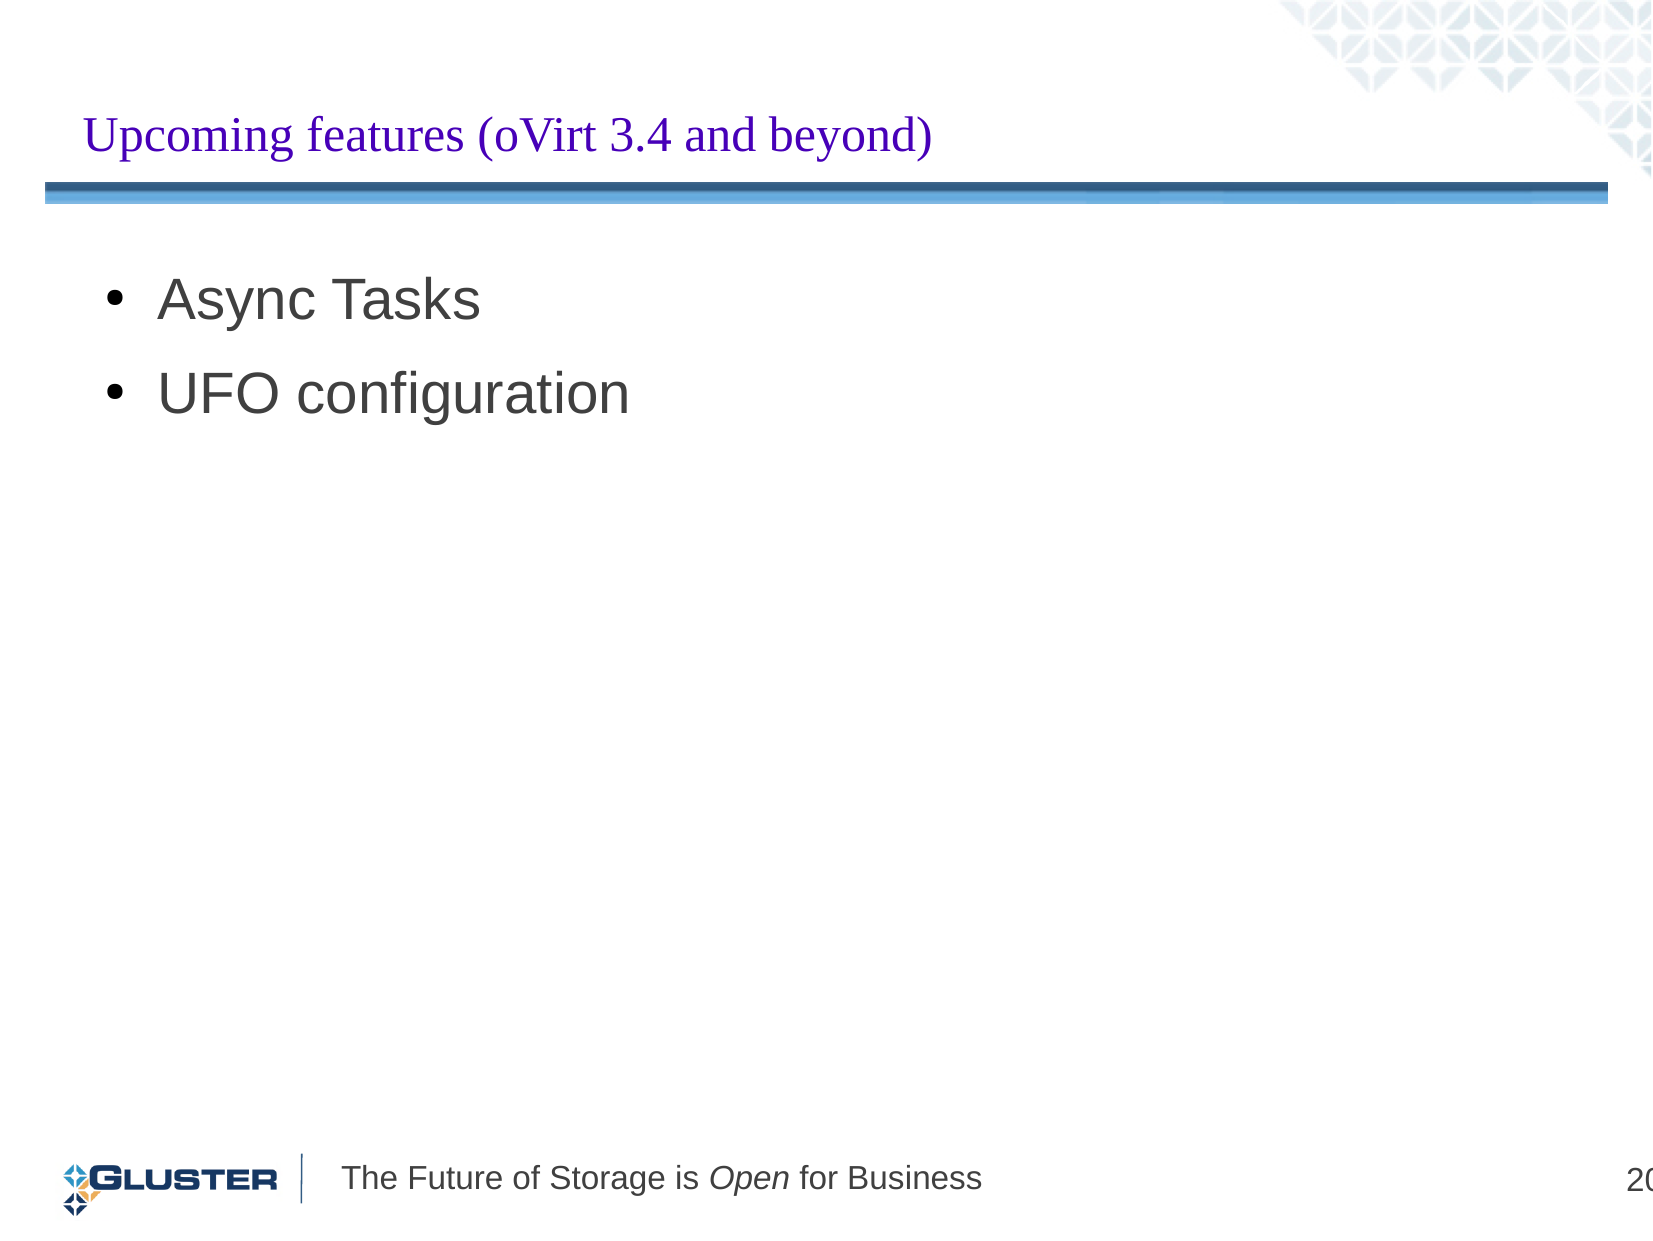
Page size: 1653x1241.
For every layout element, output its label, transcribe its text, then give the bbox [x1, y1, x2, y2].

picture [45, 182, 79, 204]
title Upcoming features (3.2 and beyond) [79, 48, 1300, 237]
picture [38, 1145, 292, 1237]
picture [1265, 0, 1652, 204]
title Upcoming features (oVirt 3.4 and beyond) [82, 37, 1303, 226]
list Async Tasks UFO configuration [86, 266, 1576, 1060]
